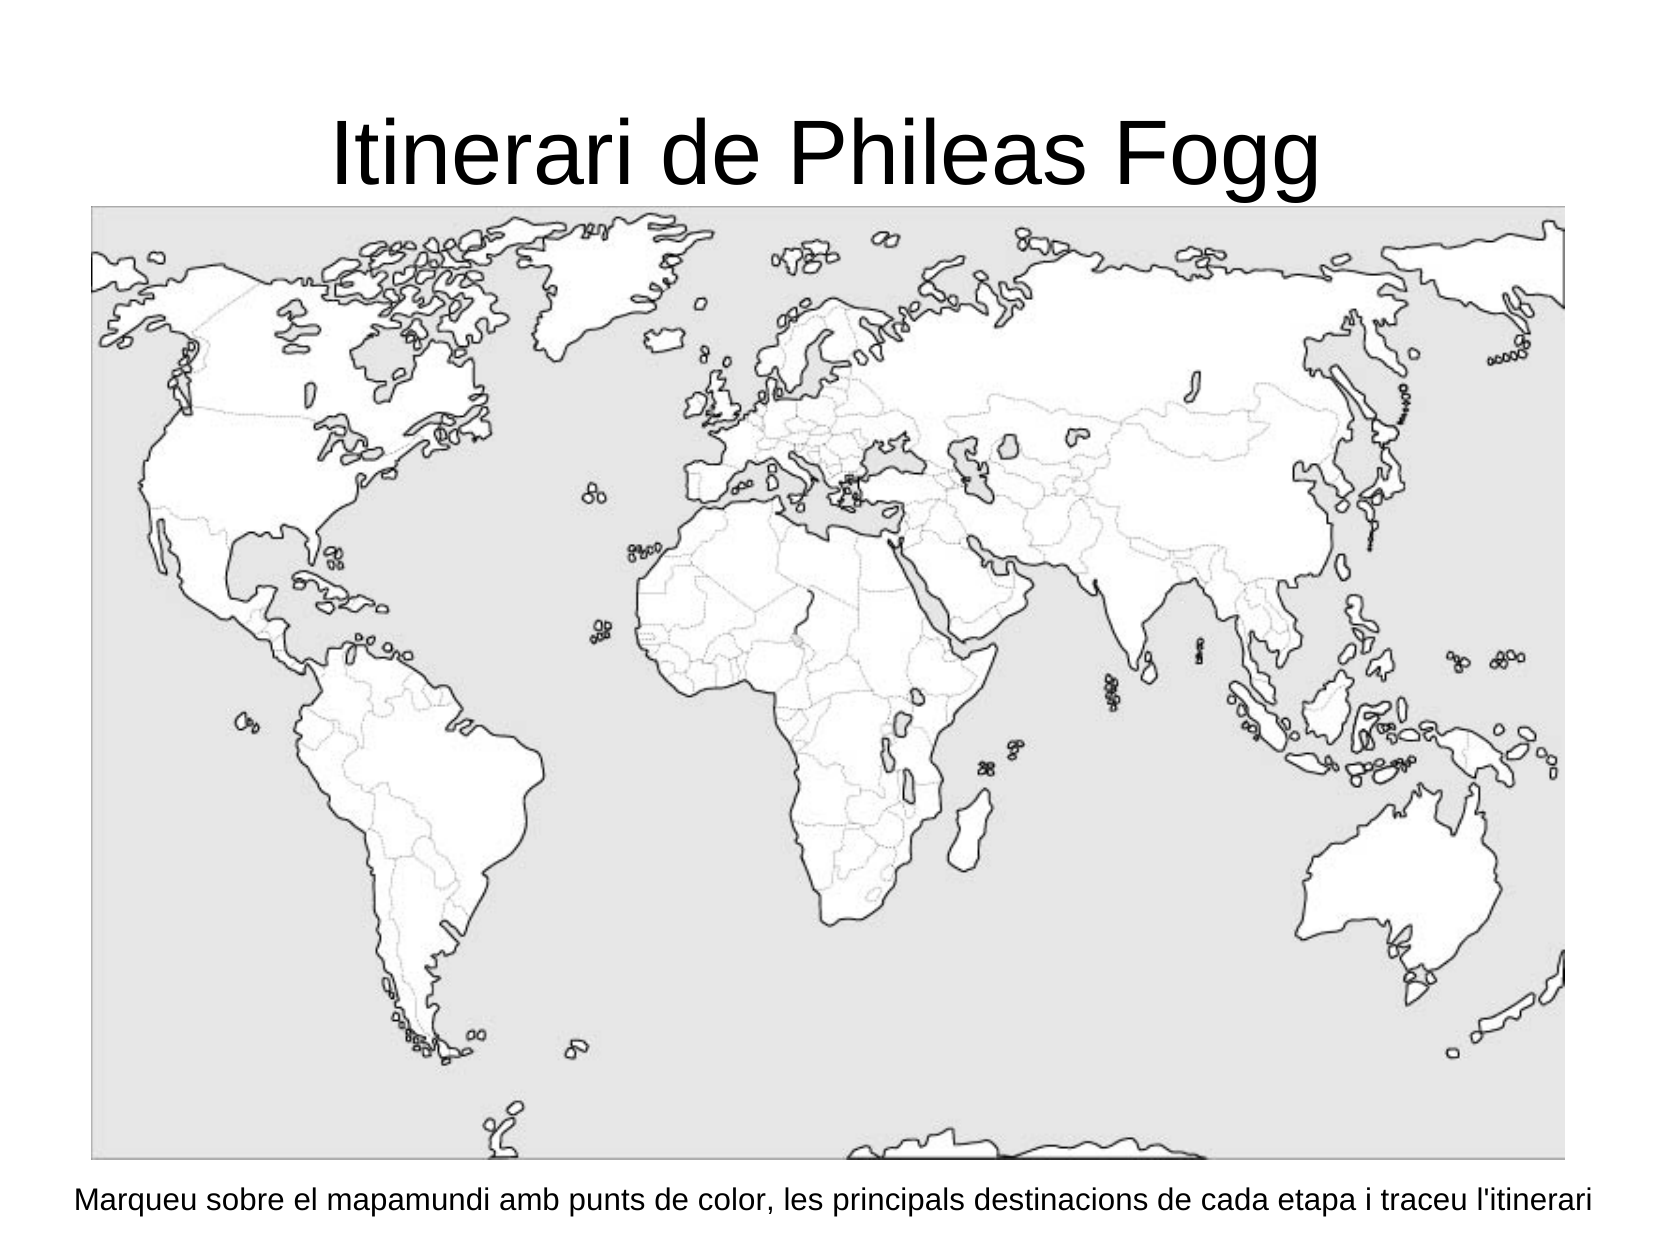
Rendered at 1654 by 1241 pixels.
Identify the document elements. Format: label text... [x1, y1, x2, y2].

picture [91, 206, 1565, 1160]
title Itinerari de Phileas Fogg [82, 49, 1571, 257]
text_box Marqueu sobre el mapamundi amb punts de color, les principals destinacions de cada etapa i traceu l'itinerari [59, 1175, 1625, 1225]
